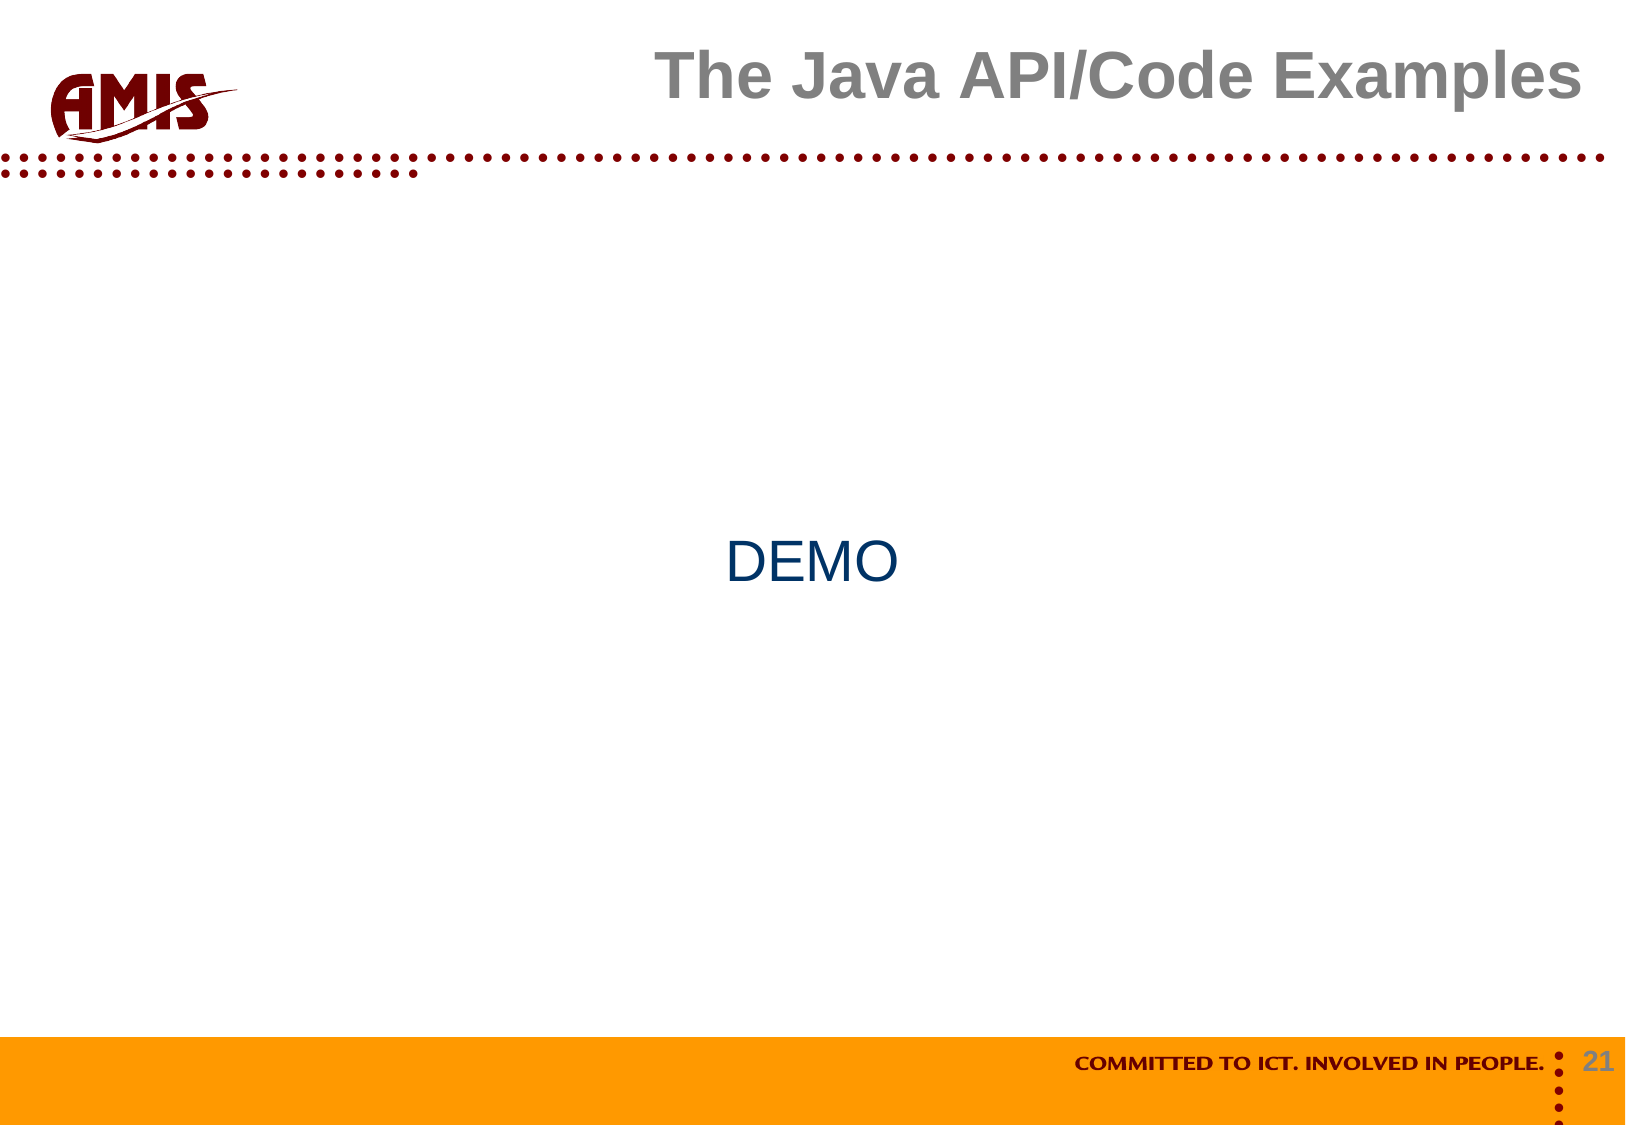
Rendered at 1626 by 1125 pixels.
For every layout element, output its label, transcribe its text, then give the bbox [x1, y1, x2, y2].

picture [50, 73, 238, 144]
list DEMO [124, 210, 1500, 1061]
title The Java API/Code Examples [262, 27, 1585, 123]
picture [1074, 1055, 1544, 1071]
